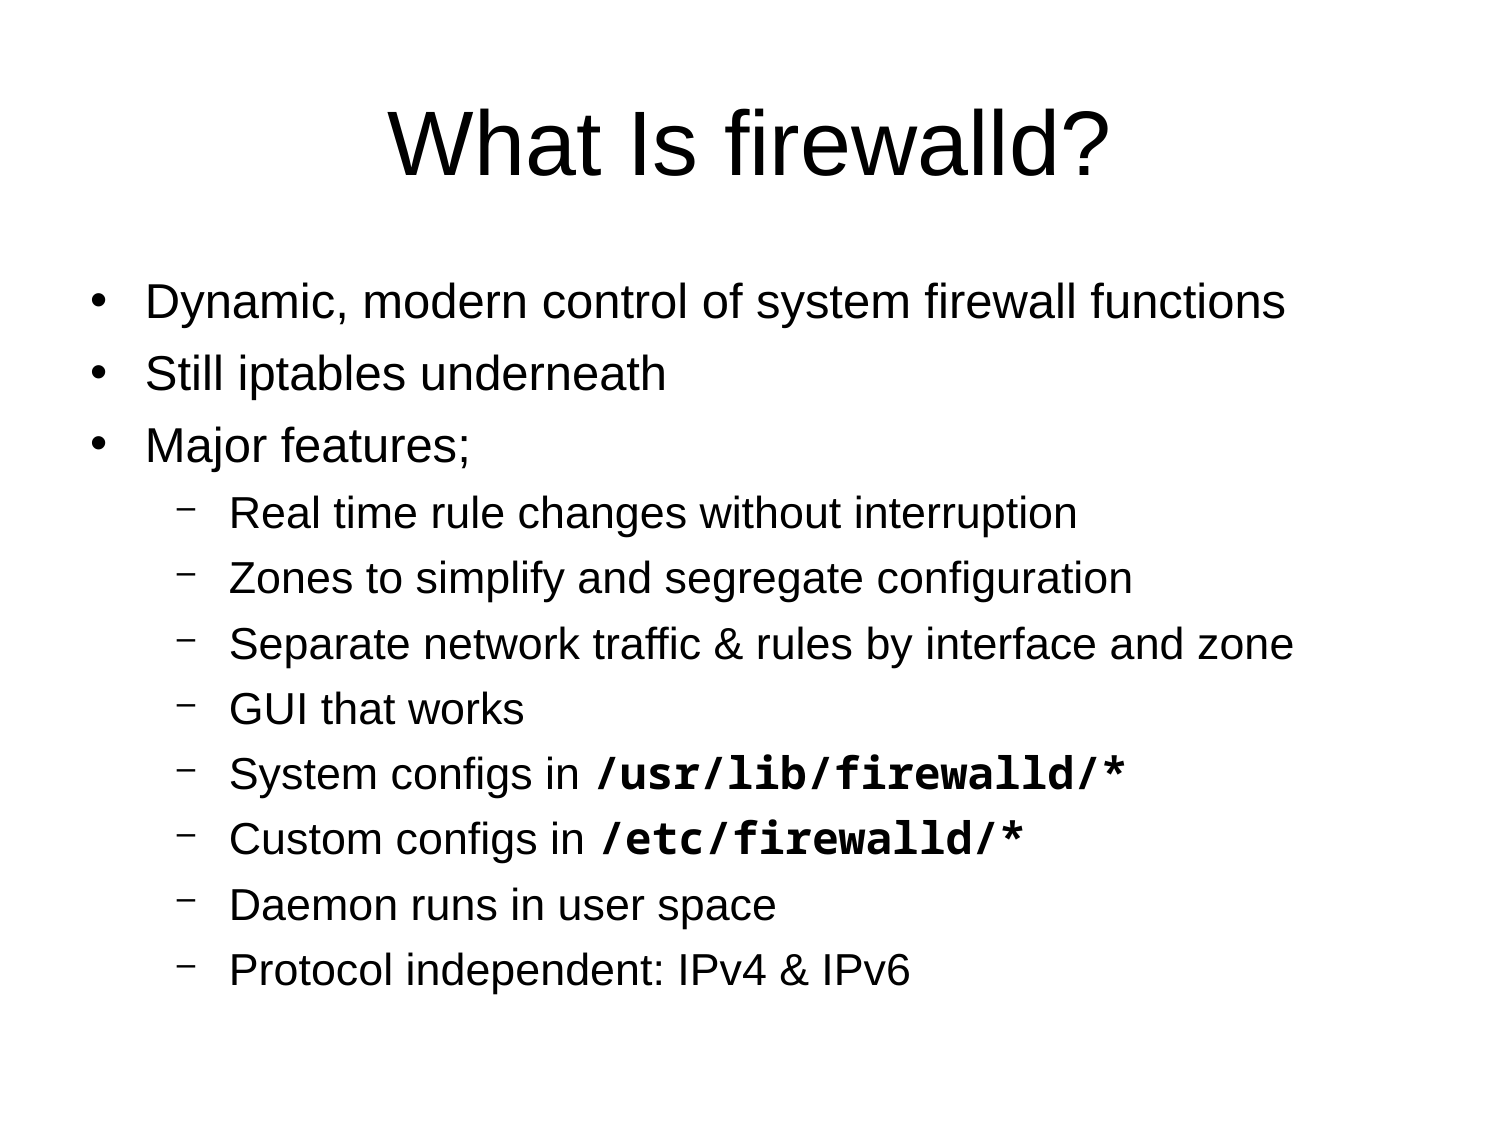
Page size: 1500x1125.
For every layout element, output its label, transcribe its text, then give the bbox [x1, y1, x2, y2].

list Dynamic, modern control of system firewall functions Still iptables underneath Major features; Real time rule changes without interruption Zones to simplify and segregate configuration Separate network traffic & rules by interface and zone GUI that works System configs in /usr/lib/firewalld/* Custom configs in /etc/firewalld/* Daemon runs in user space Protocol independent: IPv4 & IPv6 [75, 262, 1425, 1005]
title What Is firewalld? [75, 45, 1425, 233]
